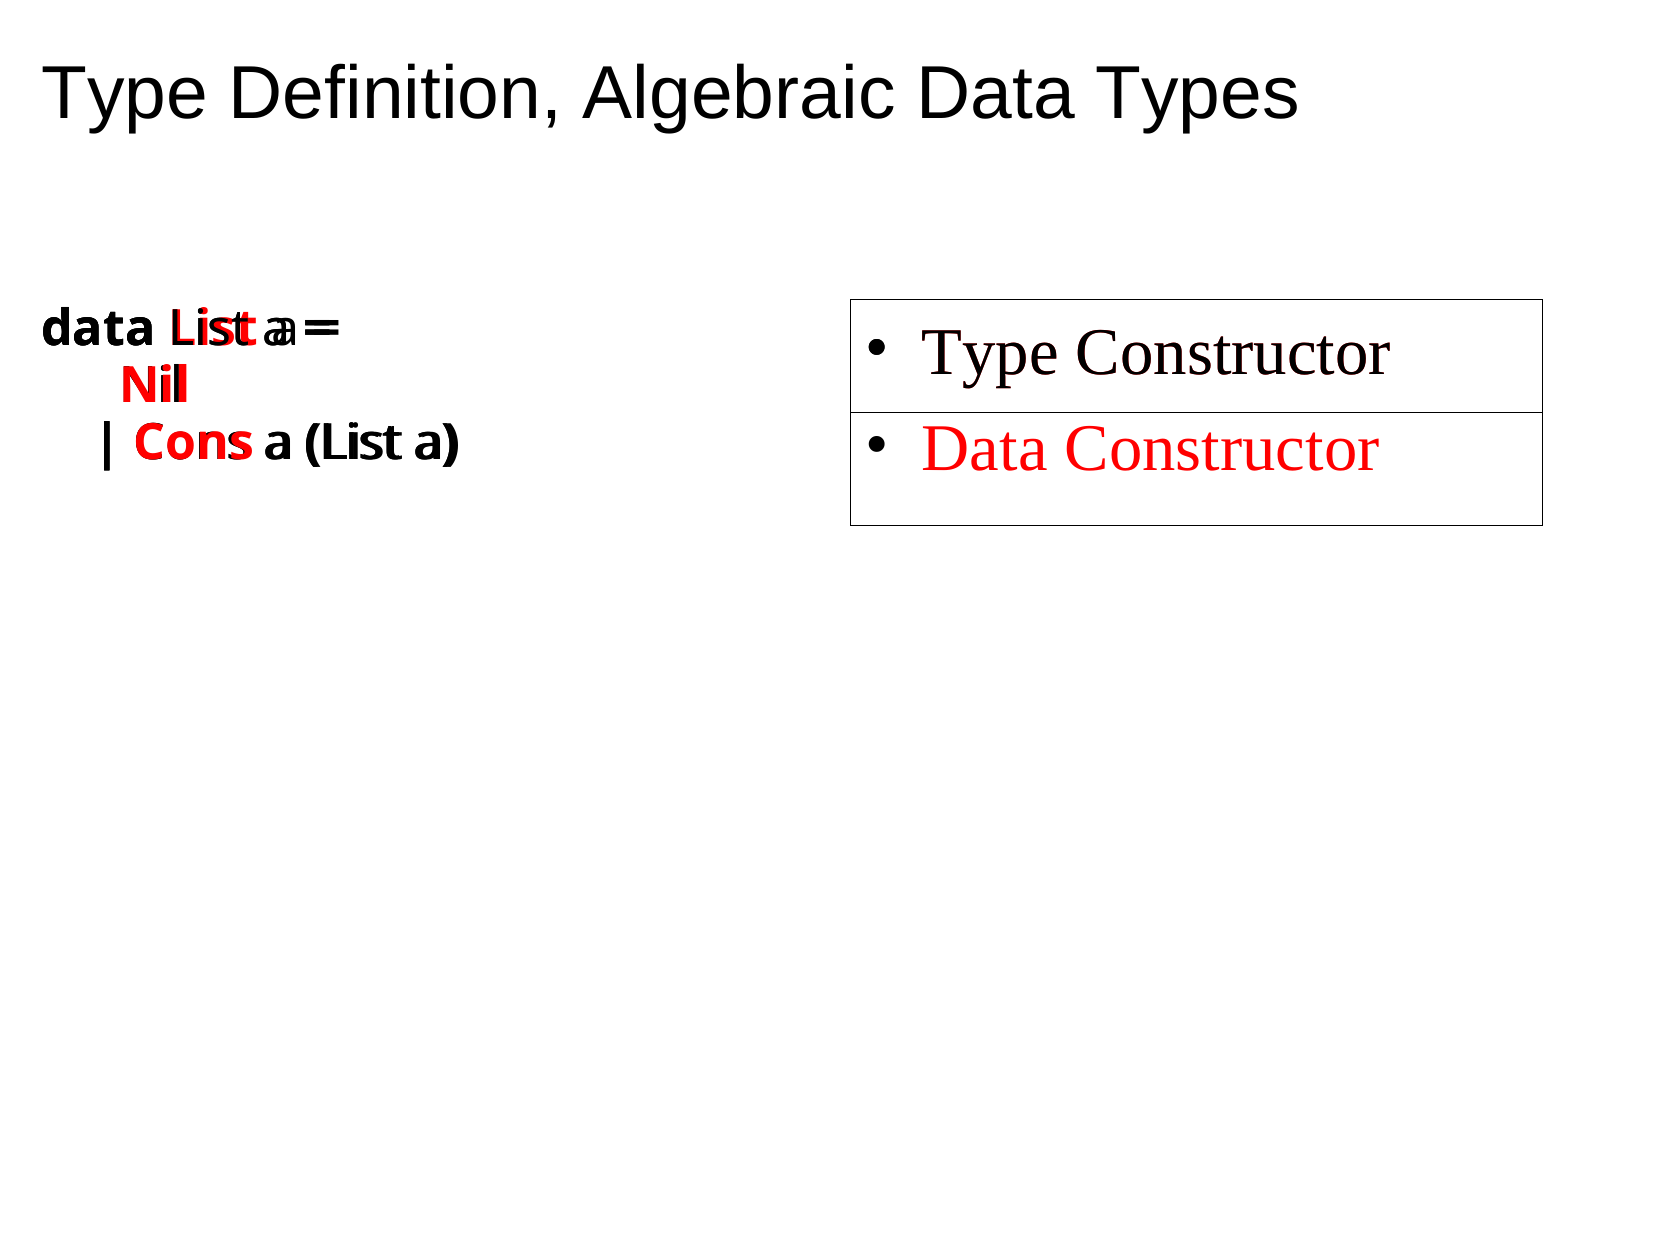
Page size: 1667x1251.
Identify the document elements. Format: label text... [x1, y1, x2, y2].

list Type Constructor Data Constructor [850, 299, 1543, 526]
list data List a = Nil | Cons a (List a) [41, 299, 713, 488]
title Type Definition, Algebraic Data Types [41, 50, 1628, 257]
